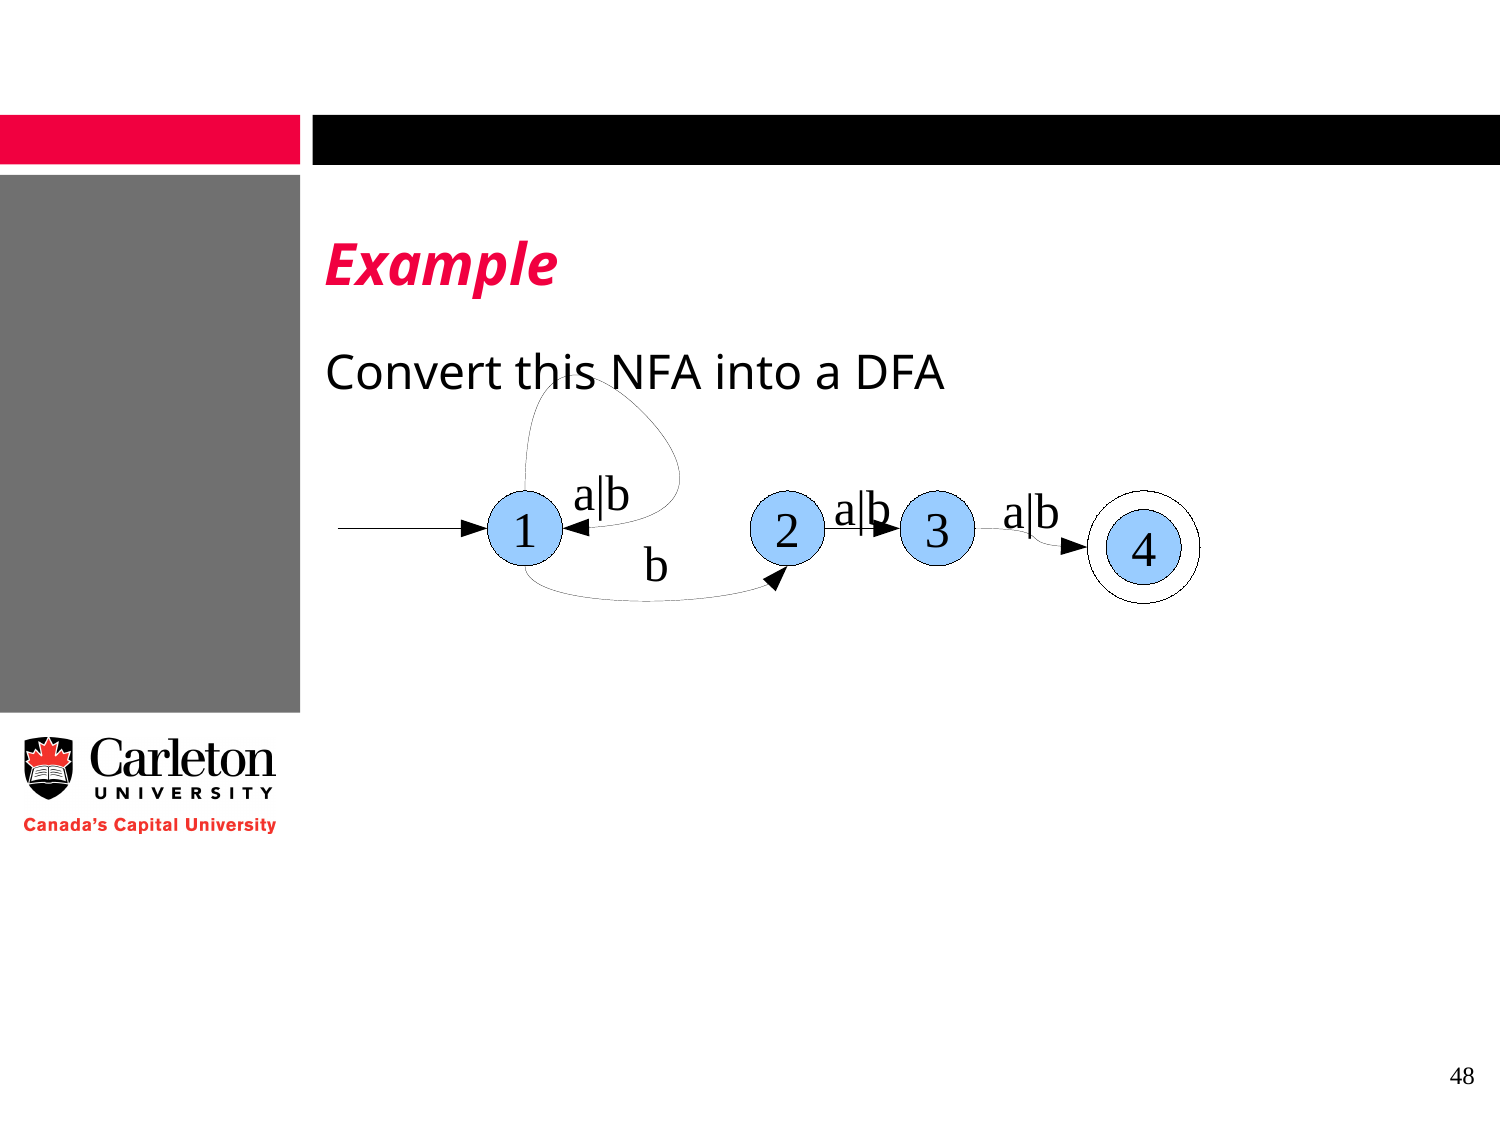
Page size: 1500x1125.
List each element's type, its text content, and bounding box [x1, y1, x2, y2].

text_box 4 [1106, 509, 1182, 585]
picture [24, 737, 276, 834]
text_box 1 [487, 490, 563, 566]
text_box 3 [900, 490, 975, 566]
title Example [324, 194, 1450, 324]
text_box 2 [750, 490, 825, 566]
list Convert this NFA into a DFA [324, 324, 1450, 1036]
